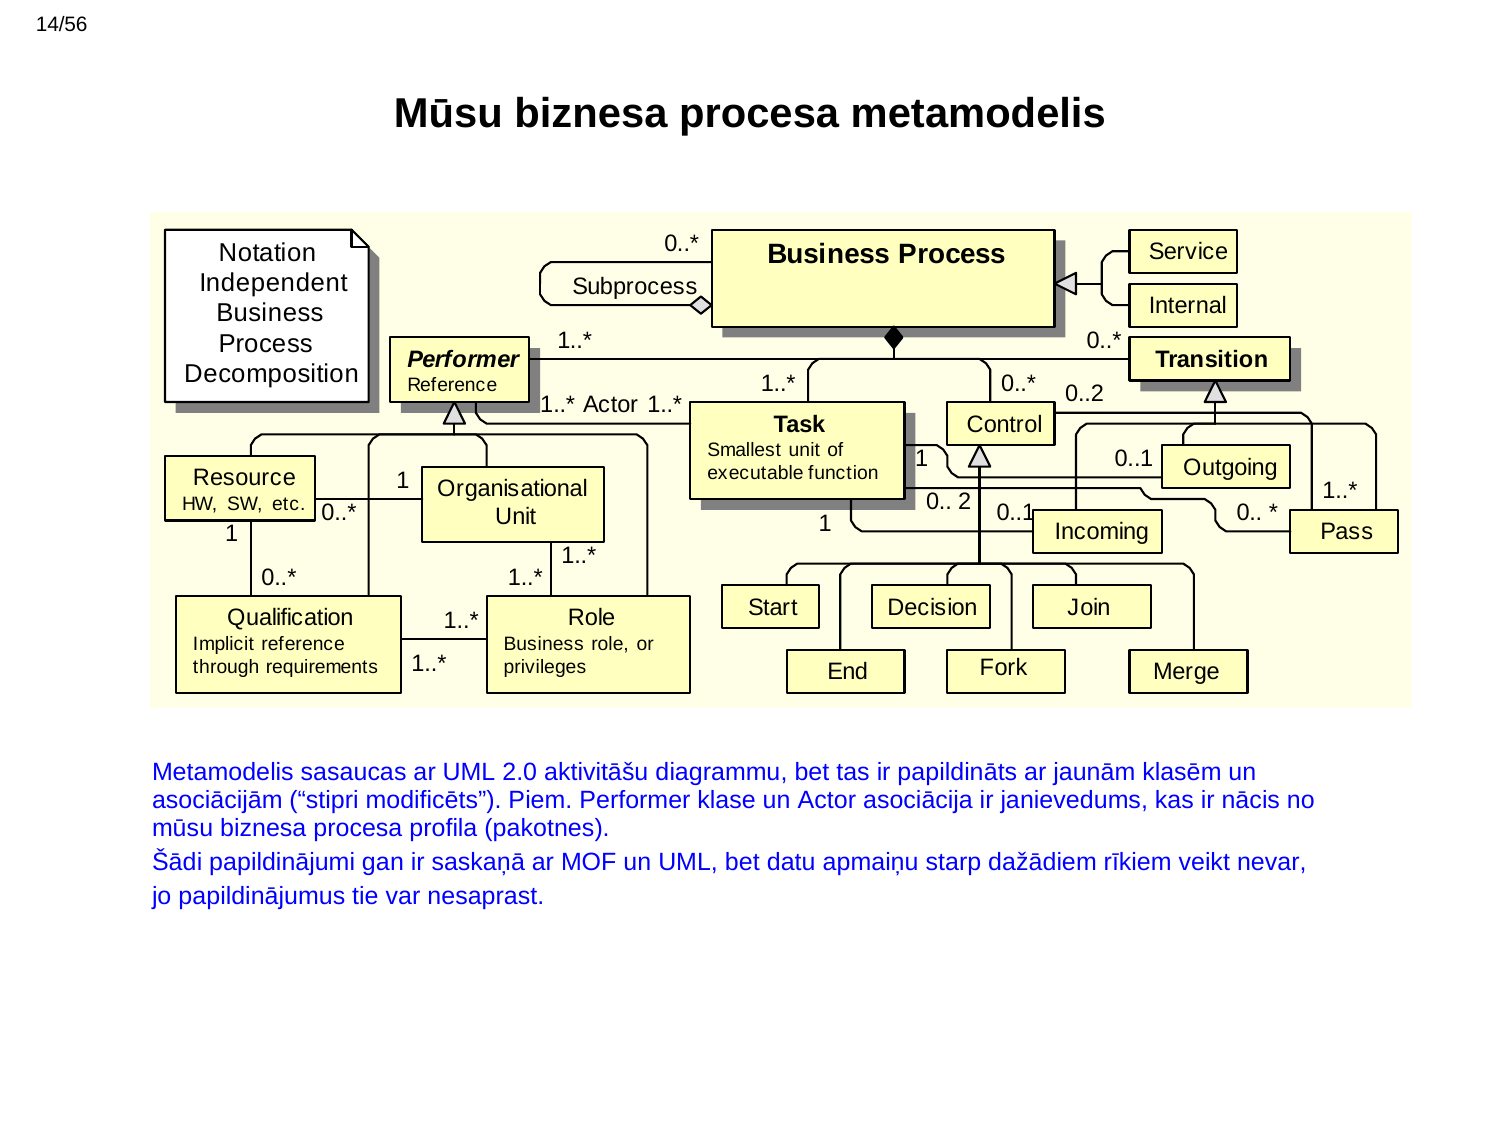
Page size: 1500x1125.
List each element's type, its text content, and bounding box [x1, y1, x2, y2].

title Mūsu biznesa procesa metamodelis [112, 62, 1388, 163]
text_box Metamodelis sasaucas ar UML 2.0 aktivitāšu diagrammu, bet tas ir papildināts ar jaunām klasēm un asociācijām (“stipri modificēts”). Piem. Performer klase un Actor asociācija ir janievedums, kas ir nācis no mūsu biznesa procesa profila (pakotnes). Šādi papildinājumi gan ir saskaņā ar MOF un UML, bet datu apmaiņu starp dažādiem rīkiem veikt nevar, jo papildinājumus tie var nesaprast. [137, 749, 1388, 918]
picture [150, 212, 1413, 708]
